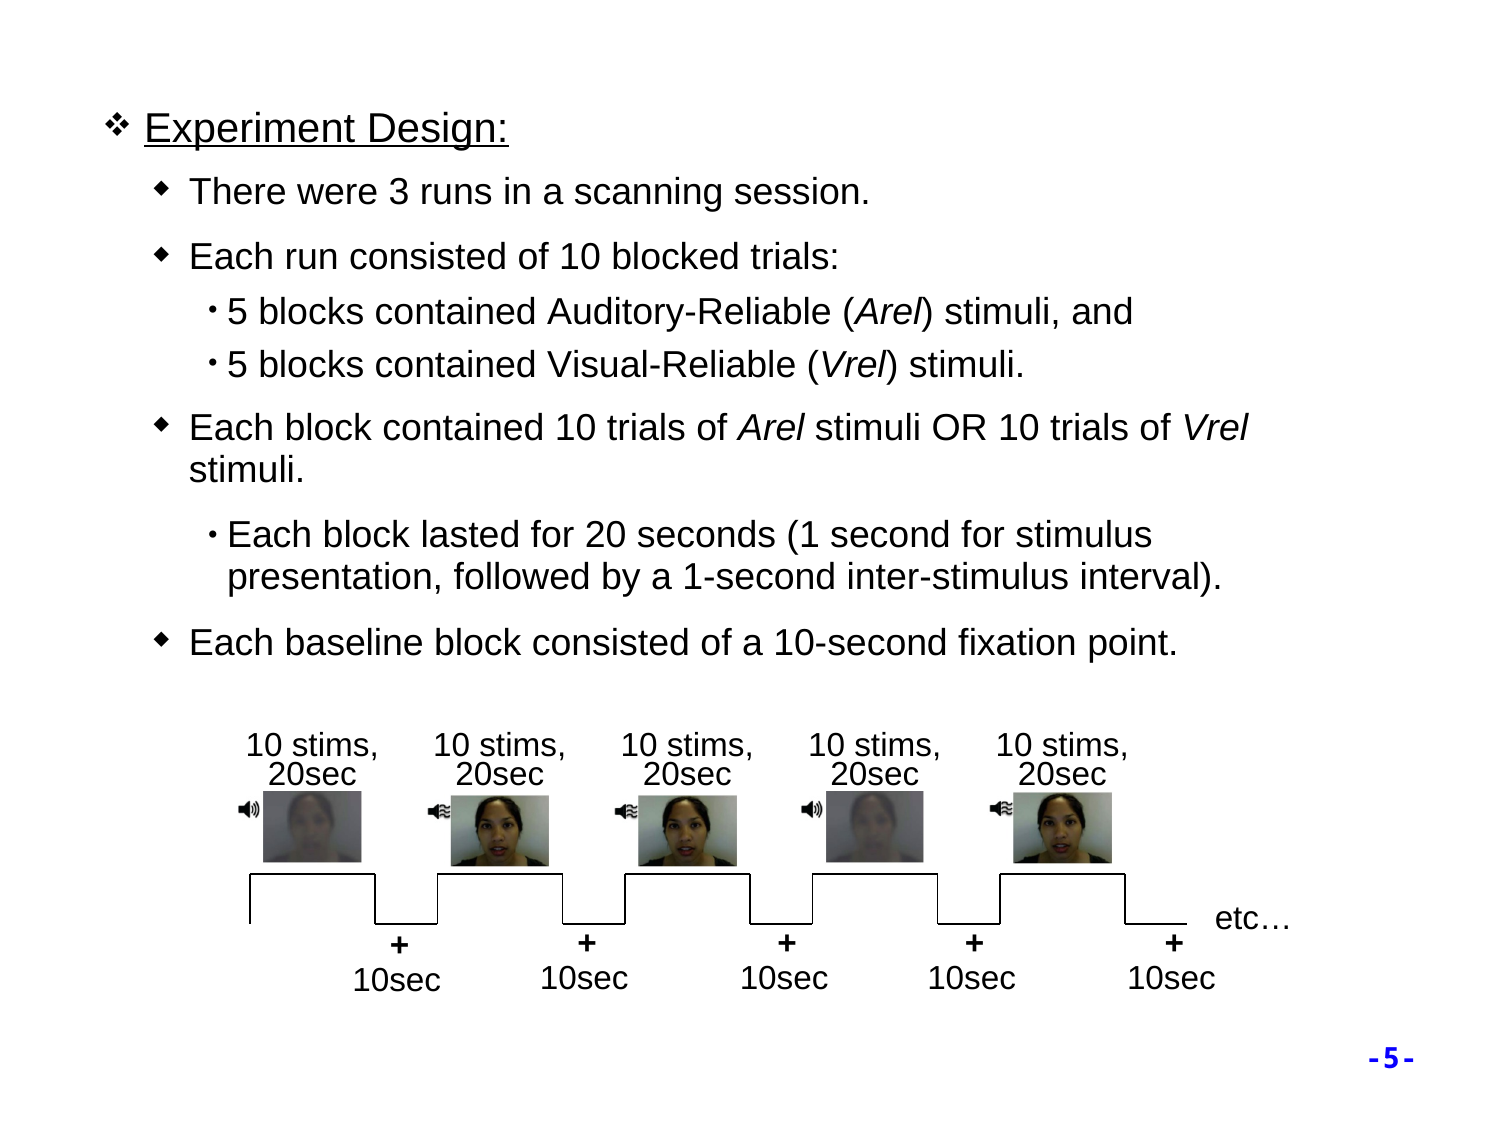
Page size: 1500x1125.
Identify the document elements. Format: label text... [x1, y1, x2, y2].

text_box 10 stims, 20sec [599, 724, 775, 800]
text_box 10sec [524, 952, 651, 1005]
picture [237, 800, 363, 866]
text_box 10 stims, 20sec [412, 724, 588, 800]
text_box 10 stims, 20sec [224, 724, 400, 800]
text_box etc… [1200, 891, 1351, 945]
picture [425, 800, 550, 867]
text_box 10sec [725, 952, 851, 1005]
text_box + [562, 916, 613, 952]
text_box 10sec [912, 952, 1038, 1005]
text_box 10 stims, 20sec [787, 724, 963, 800]
text_box 10sec [337, 954, 463, 1007]
text_box There were 3 runs in a scanning session. Each run consisted of 10 blocked trials: 5 blocks contained Auditory-Reliable (Arel) stimuli, and 5 blocks contained Visual-Reliable (Vrel) stimuli. Each block contained 10 trials of Arel stimuli OR 10 trials of Vrel stimuli. Each block lasted for 20 seconds (1 second for stimulus presentation, followed by a 1-second inter-stimulus interval). Each baseline block consisted of a 10-second fixation point. [137, 162, 1313, 671]
picture [987, 800, 1113, 864]
text_box + [762, 916, 813, 952]
text_box 10sec [1112, 952, 1238, 1005]
text_box + [374, 924, 426, 954]
text_box + [950, 916, 1001, 952]
text_box + [376, 918, 426, 923]
picture [612, 800, 738, 867]
text_box Experiment Design: [87, 97, 1150, 160]
text_box 10 stims, 20sec [974, 724, 1150, 800]
text_box + [1149, 916, 1201, 952]
picture [800, 800, 925, 866]
